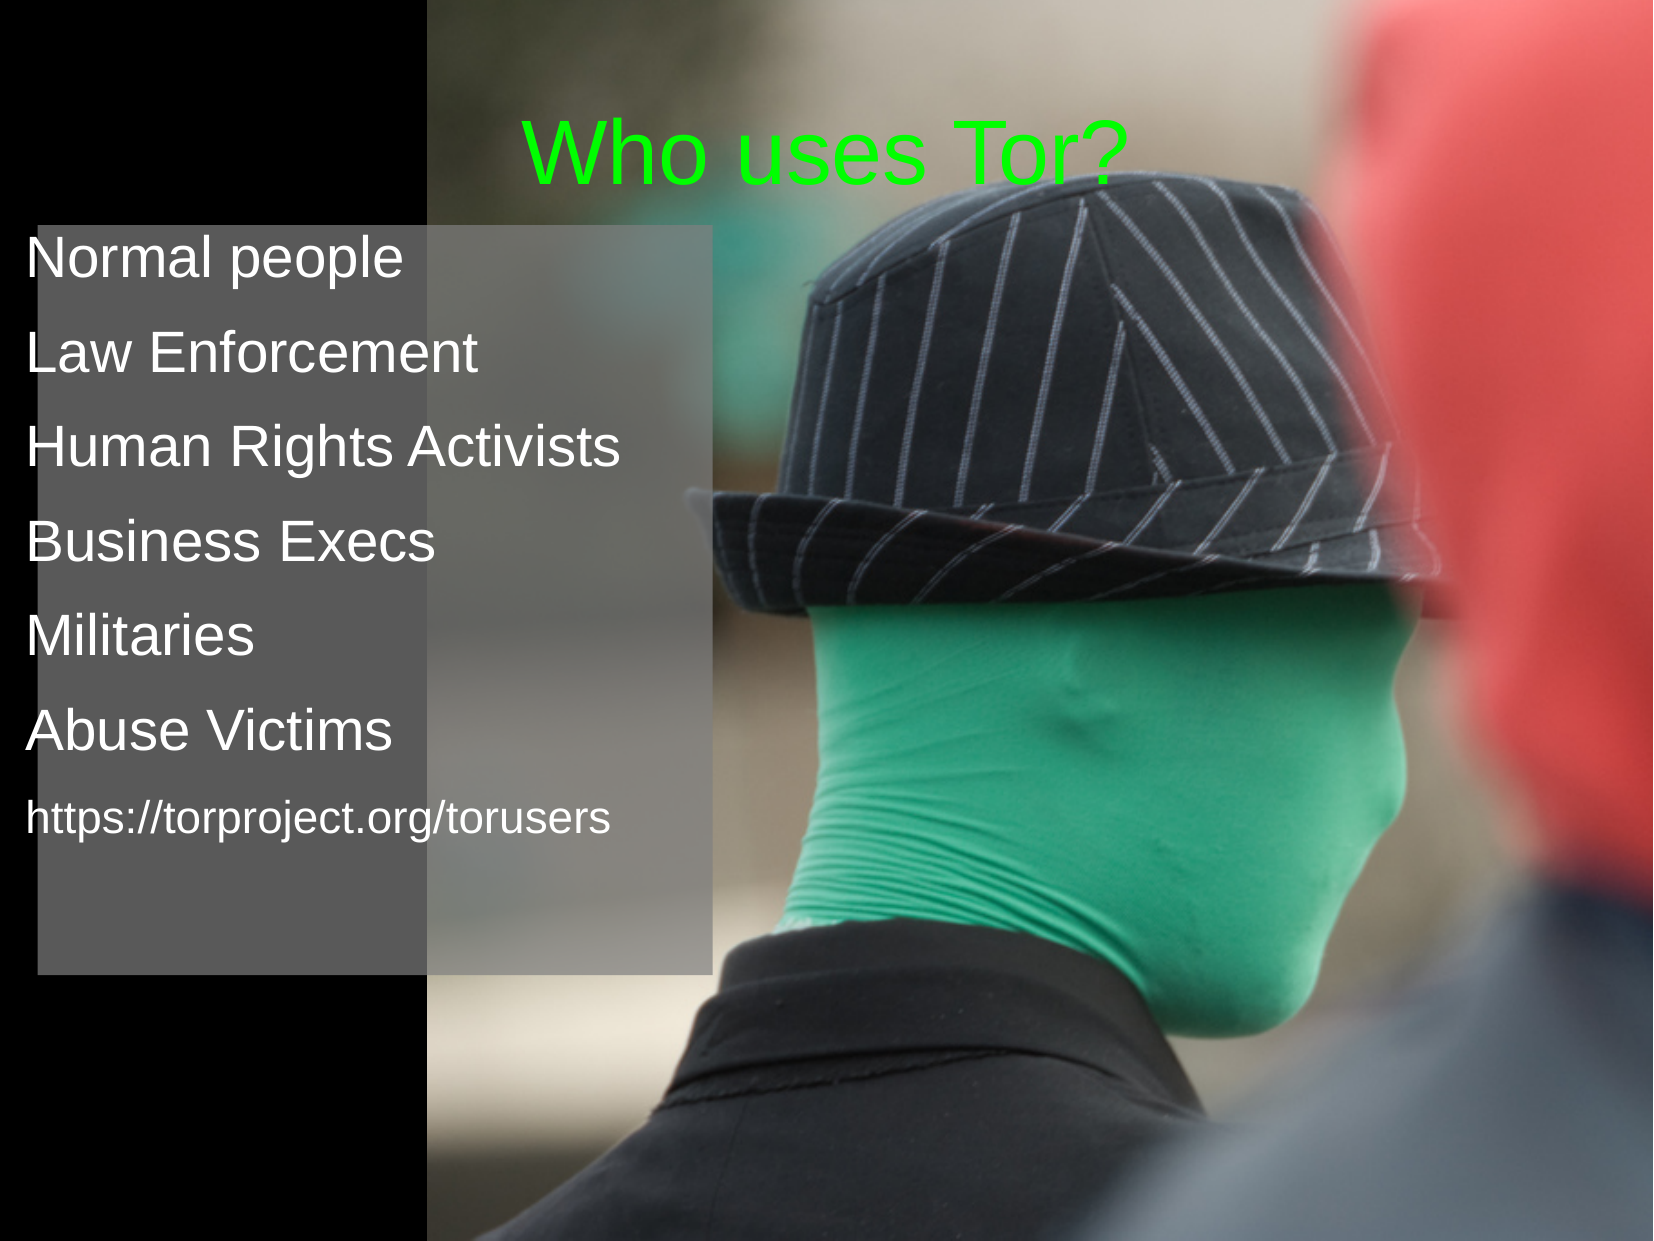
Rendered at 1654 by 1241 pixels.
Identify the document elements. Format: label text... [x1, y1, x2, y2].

picture [427, 0, 1653, 1241]
text_box [0, 0, 427, 1241]
list Normal people Law Enforcement Human Rights Activists Business Execs Militaries Abuse Victims https://torproject.org/torusers [7, 225, 788, 1007]
title Who uses Tor? [82, 49, 1571, 257]
